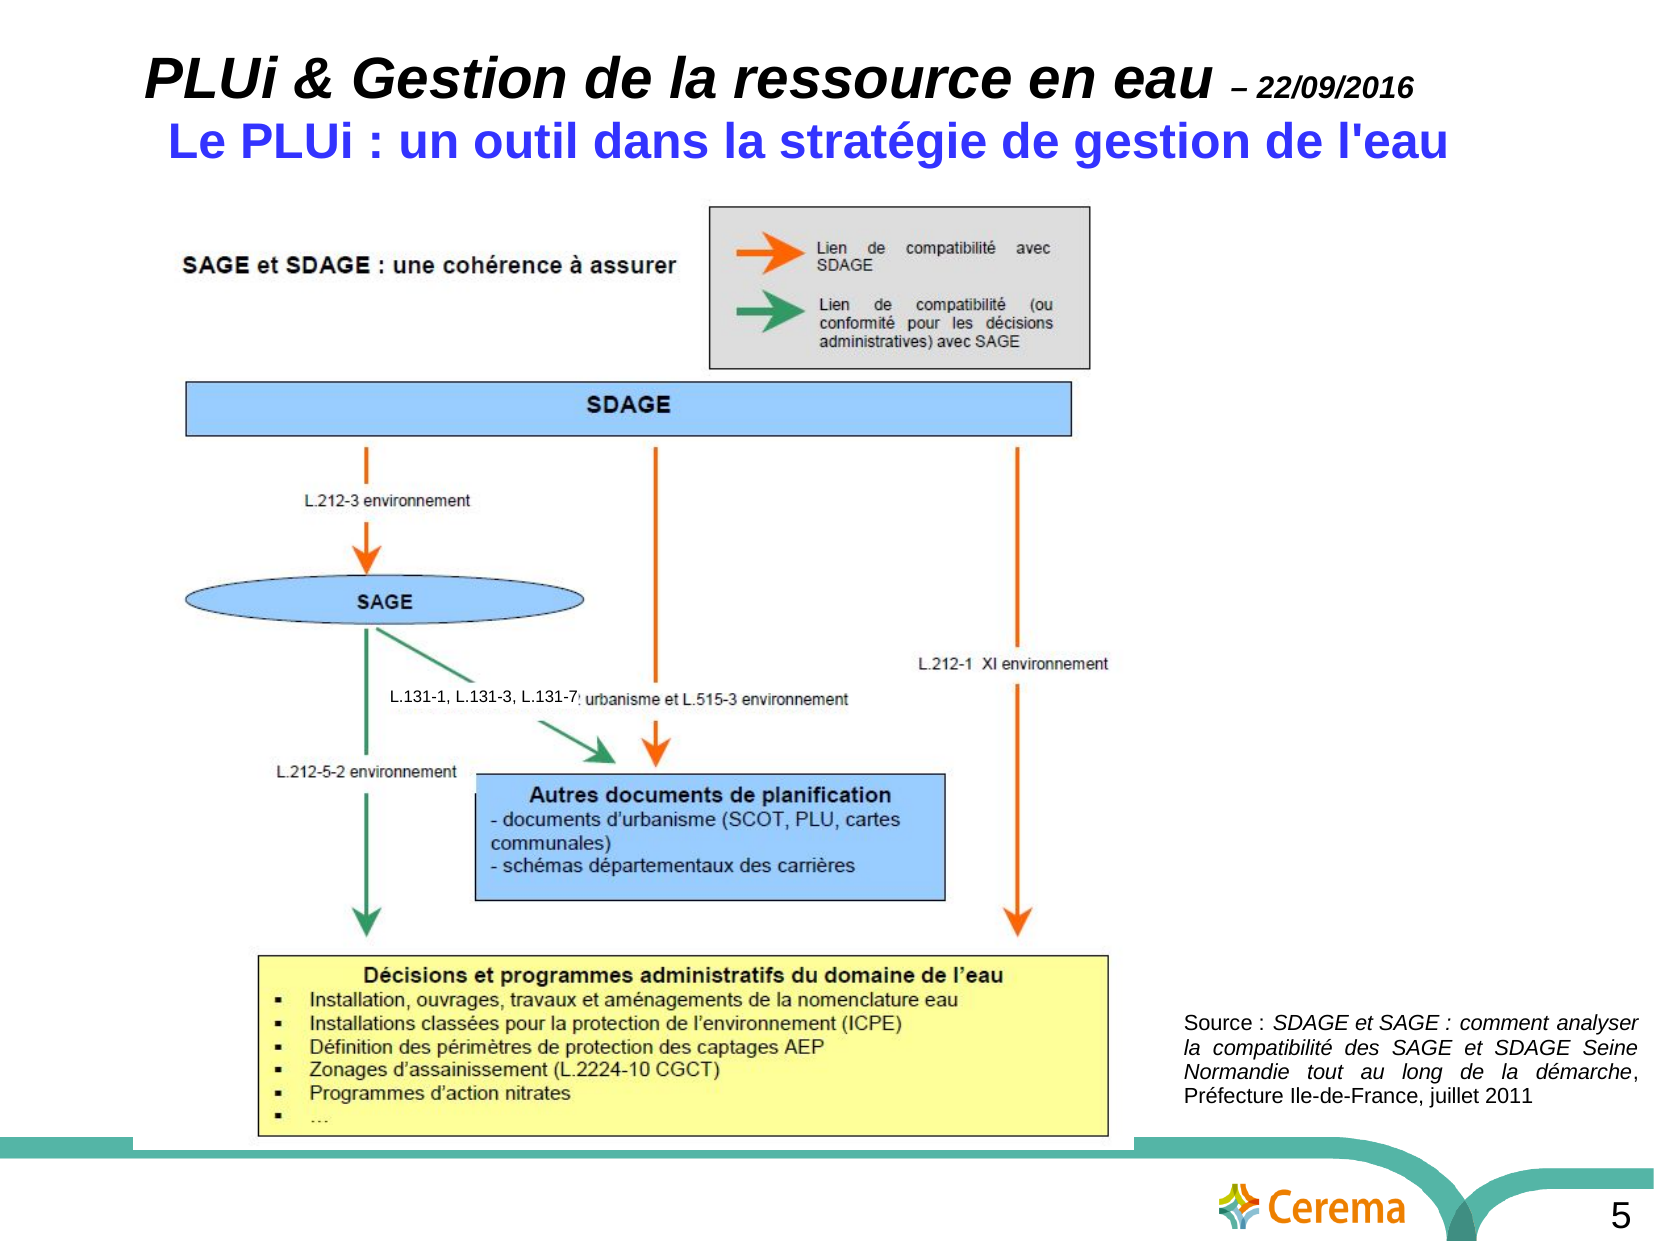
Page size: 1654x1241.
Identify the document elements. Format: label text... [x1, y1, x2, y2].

text_box Source : SDAGE et SAGE : comment analyser la compatibilité des SAGE et SDAGE Seine Normandie tout au long de la démarche, Préfecture Ile-de-France, juillet 2011 [1133, 1003, 1654, 1143]
text_box Le PLUi : un outil dans la stratégie de gestion de l'eau [35, 106, 1583, 1111]
title PLUi & Gestion de la ressource en eau – 22/09/2016 [11, 11, 1548, 147]
picture [0, 188, 1654, 1241]
text_box L.131-1, L.131-3, L.131-7 [389, 687, 579, 709]
